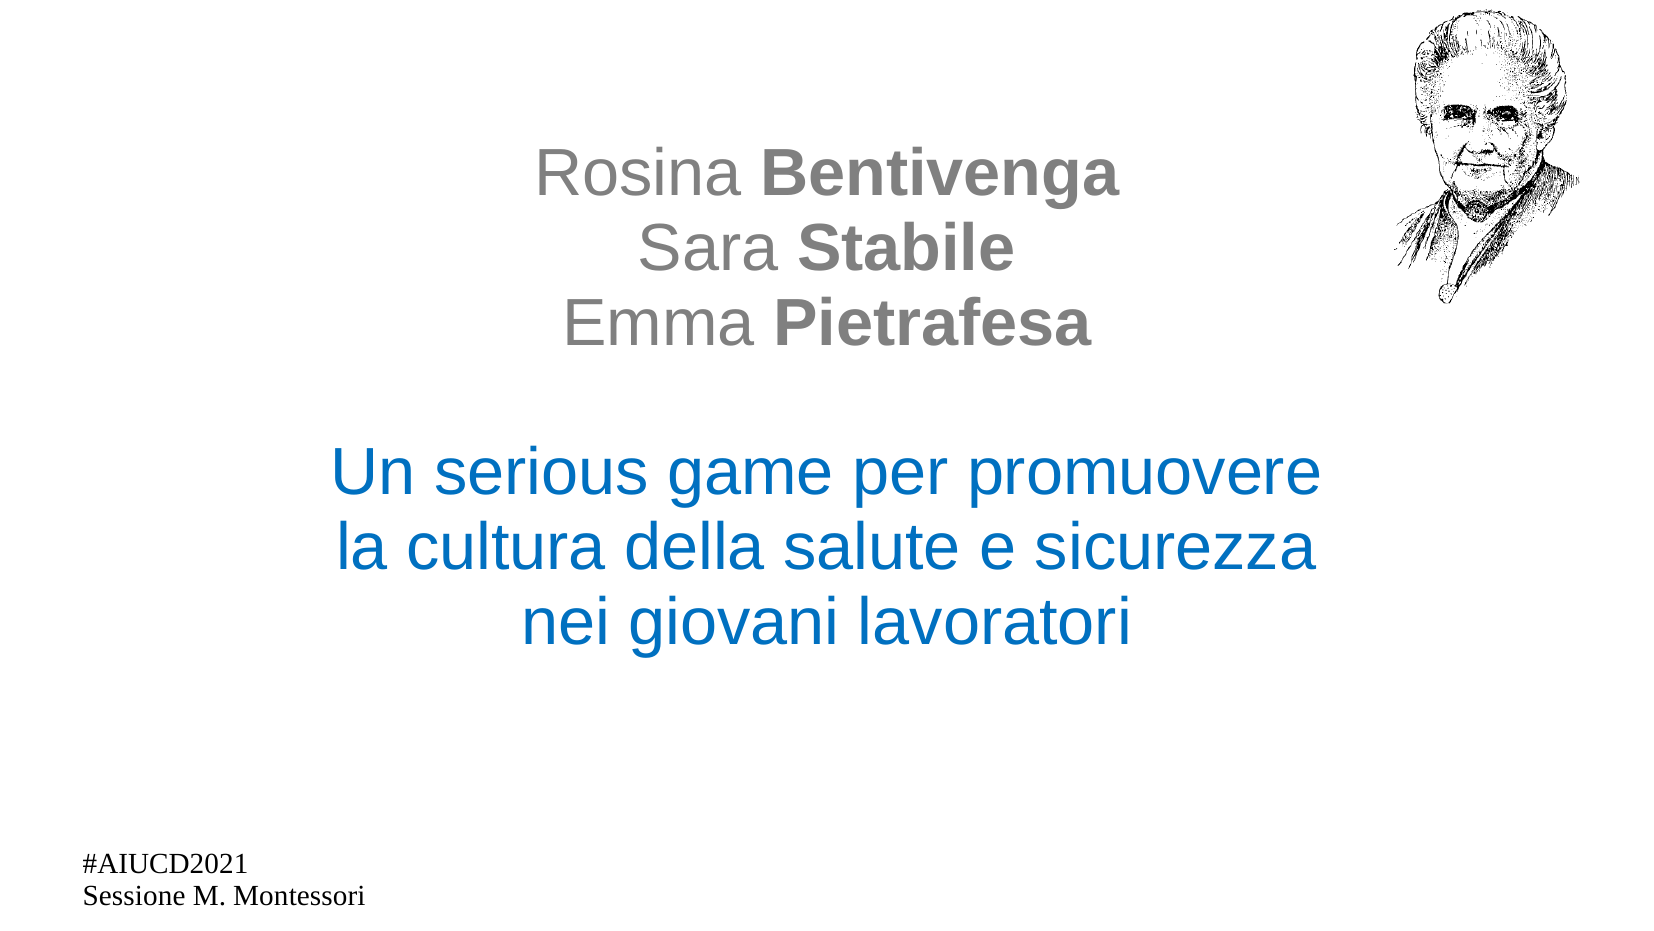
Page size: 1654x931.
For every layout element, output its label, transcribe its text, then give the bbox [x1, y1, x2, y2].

subtitle Rosina Bentivenga Sara Stabile Emma Pietrafesa Un serious game per promuovere la cultura della salute e sicurezza nei giovani lavoratori [82, 37, 1571, 757]
picture [1393, 6, 1583, 308]
